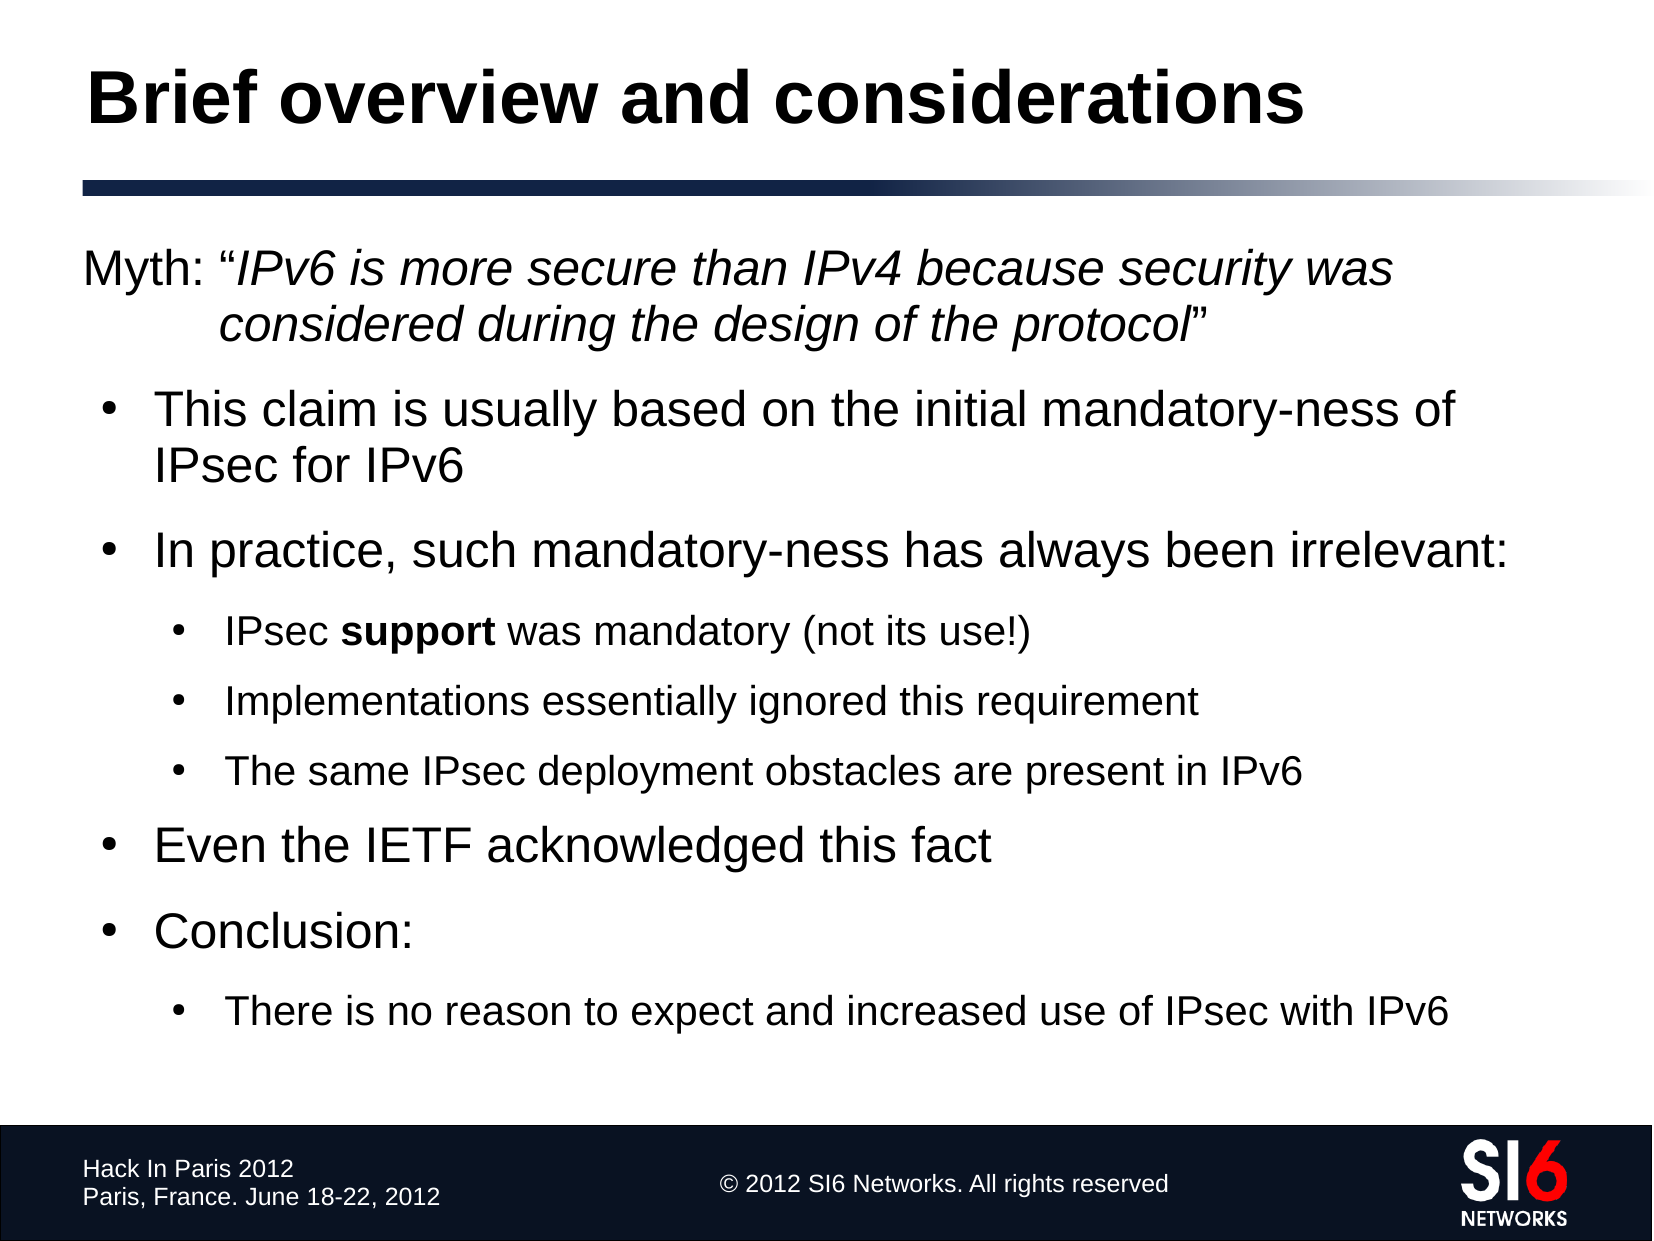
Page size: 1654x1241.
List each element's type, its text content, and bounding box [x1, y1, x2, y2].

list Myth: “IPv6 is more secure than IPv4 because security was considered during the design of the protocol” This claim is usually based on the initial mandatory-ness of IPsec for IPv6 In practice, such mandatory-ness has always been irrelevant: IPsec support was mandatory (not its use!) Implementations essentially ignored this requirement The same IPsec deployment obstacles are present in IPv6 Even the IETF acknowledged this fact Conclusion: There is no reason to expect and increased use of IPsec with IPv6 [82, 240, 1571, 1109]
picture [1461, 1139, 1567, 1226]
title Brief overview and considerations [86, 30, 1576, 166]
